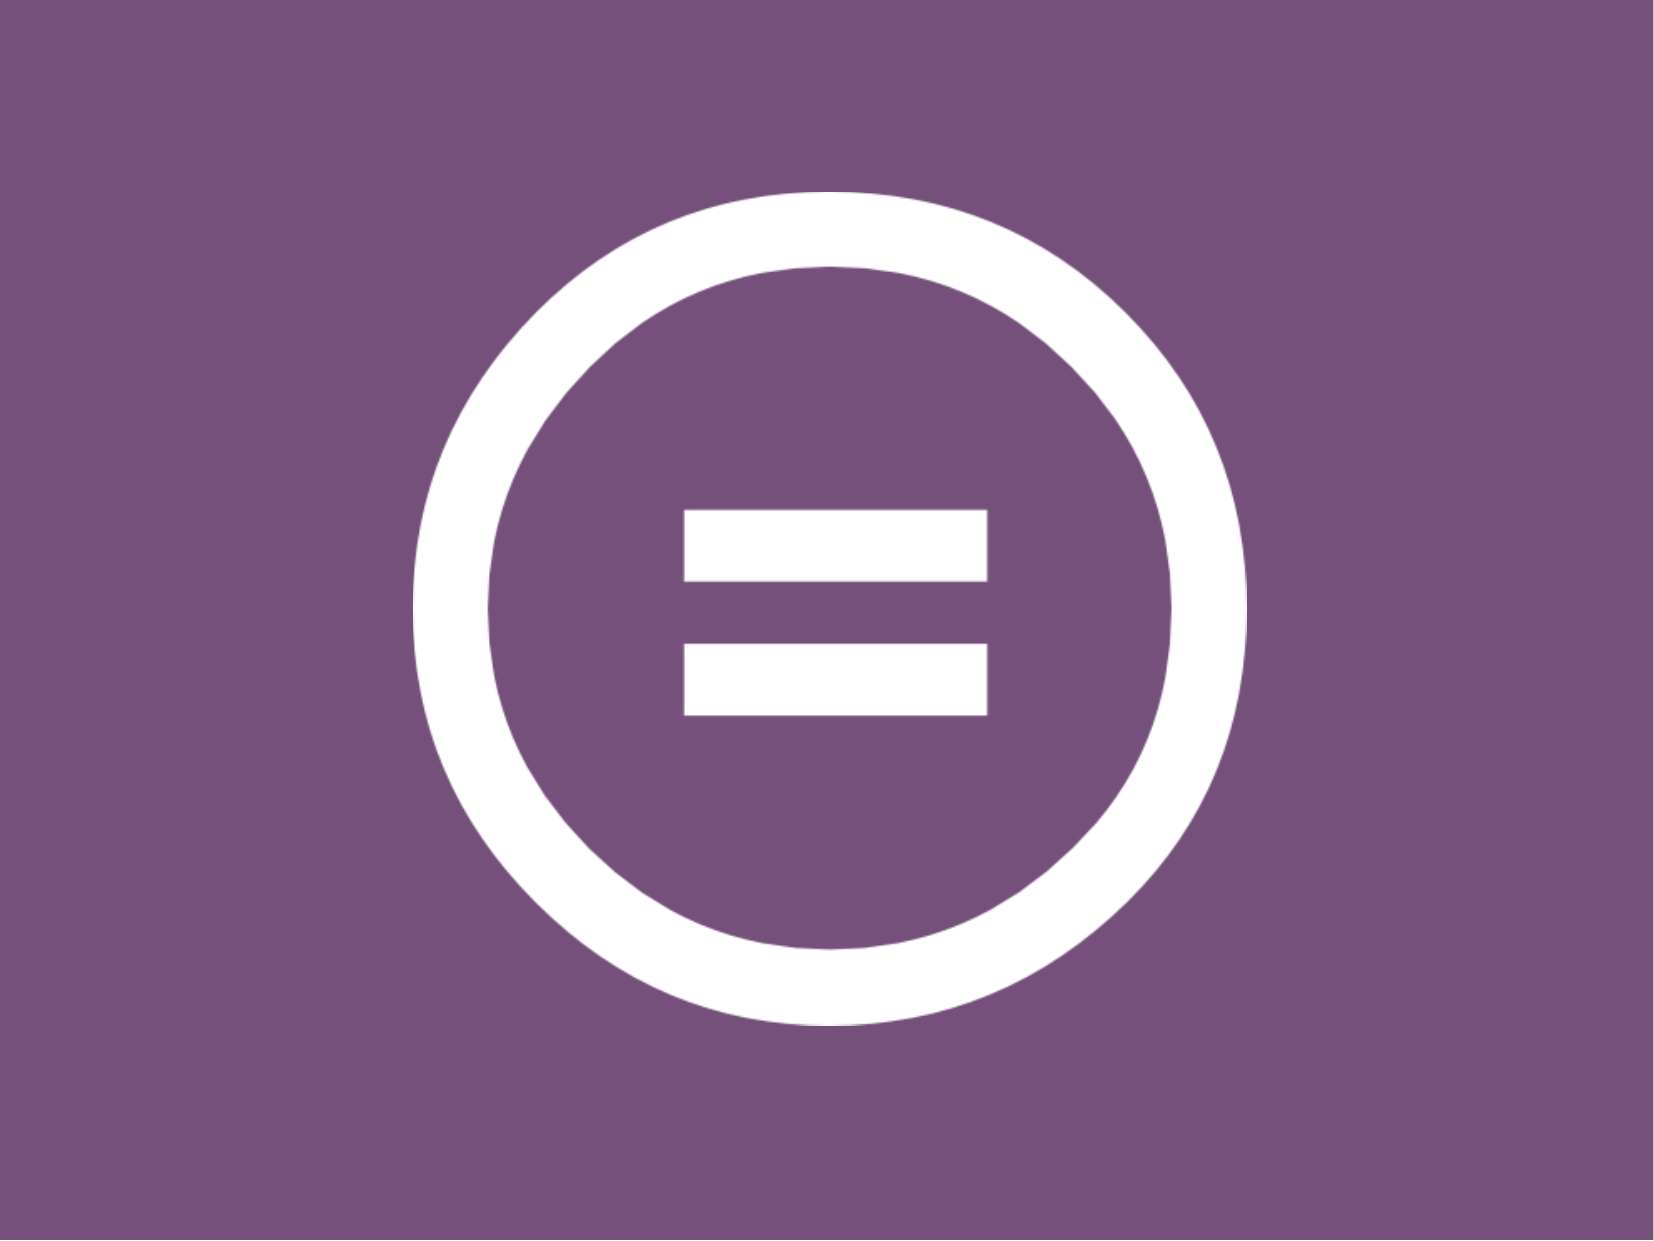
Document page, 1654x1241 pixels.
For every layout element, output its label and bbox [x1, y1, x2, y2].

picture [413, 192, 1247, 1027]
